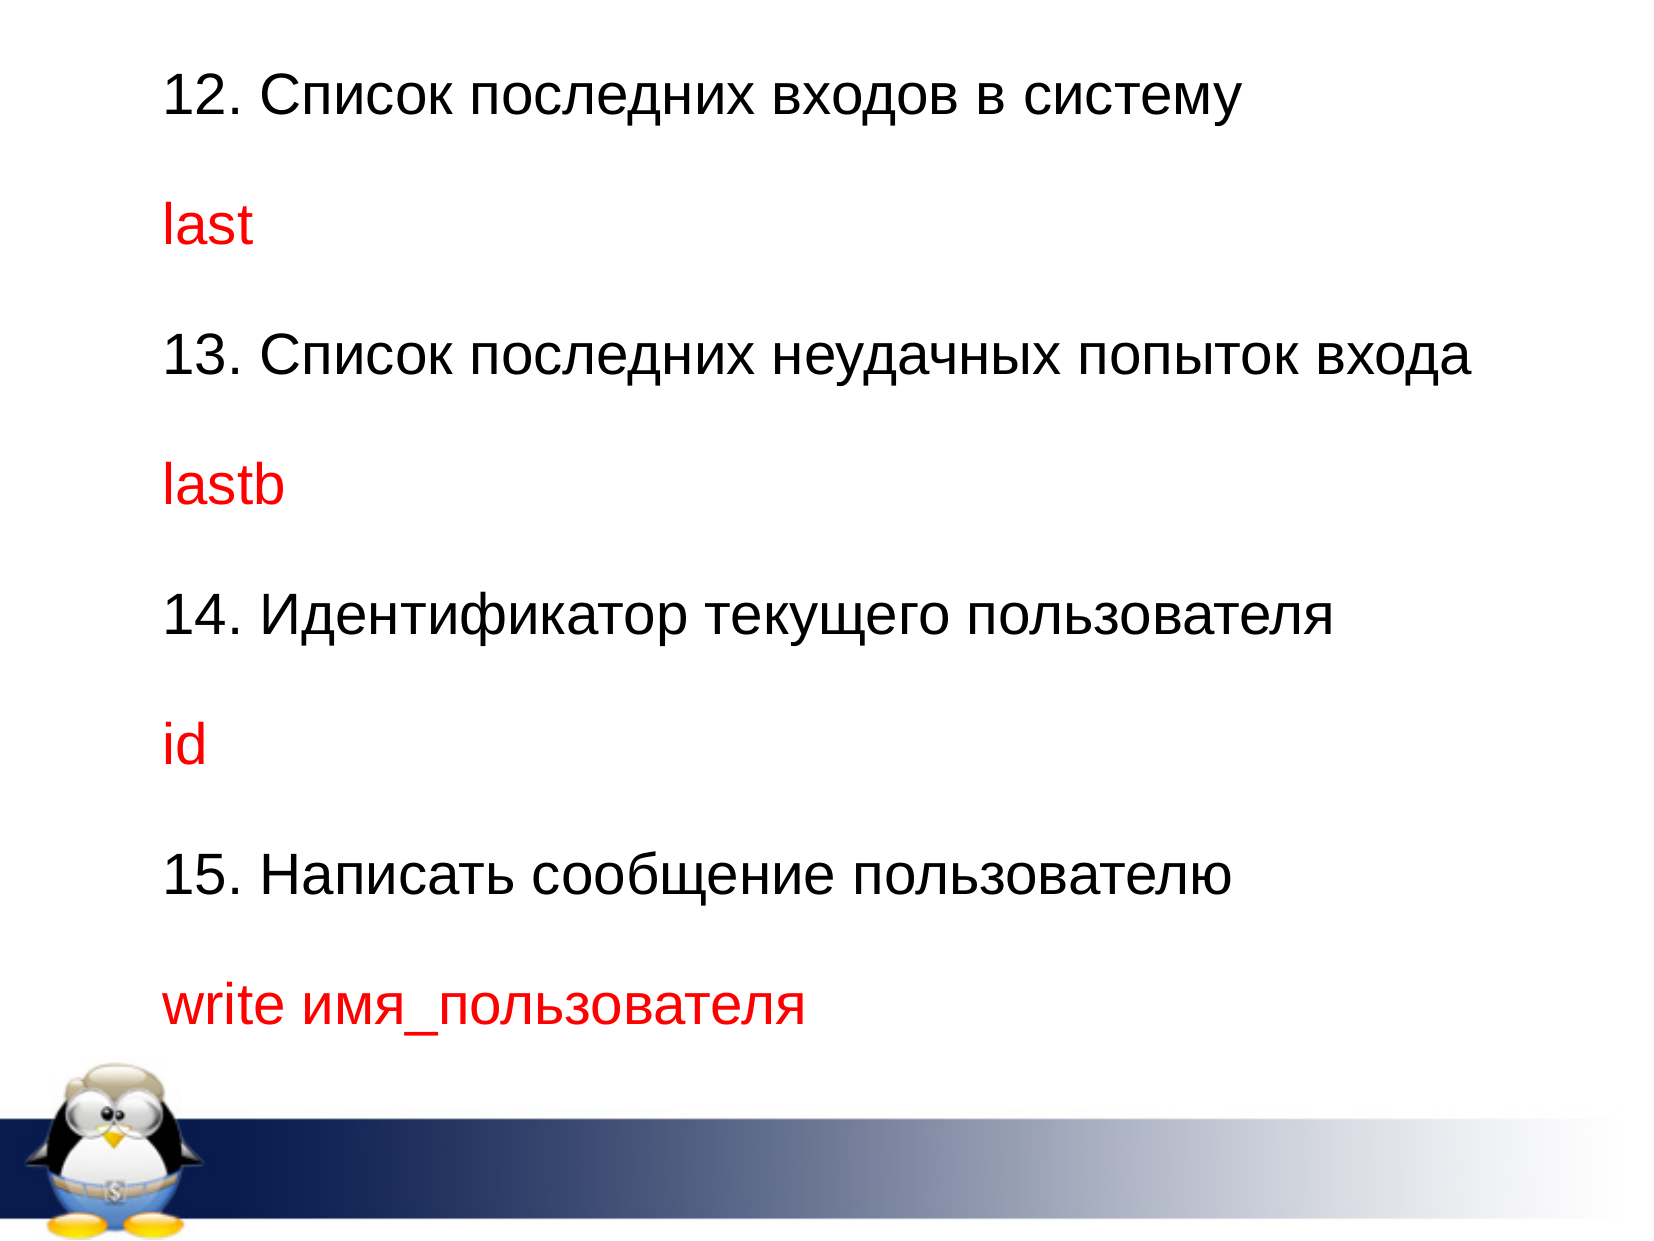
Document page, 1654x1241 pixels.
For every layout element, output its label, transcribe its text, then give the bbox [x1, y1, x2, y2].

text_box 12. Список последних входов в систему last 13. Список последних неудачных попыток входа lastb 14. Идентификатор текущего пользователя id 15. Написать сообщение пользователю write имя_пользователя [147, 54, 1489, 1106]
picture [0, 1057, 1654, 1241]
